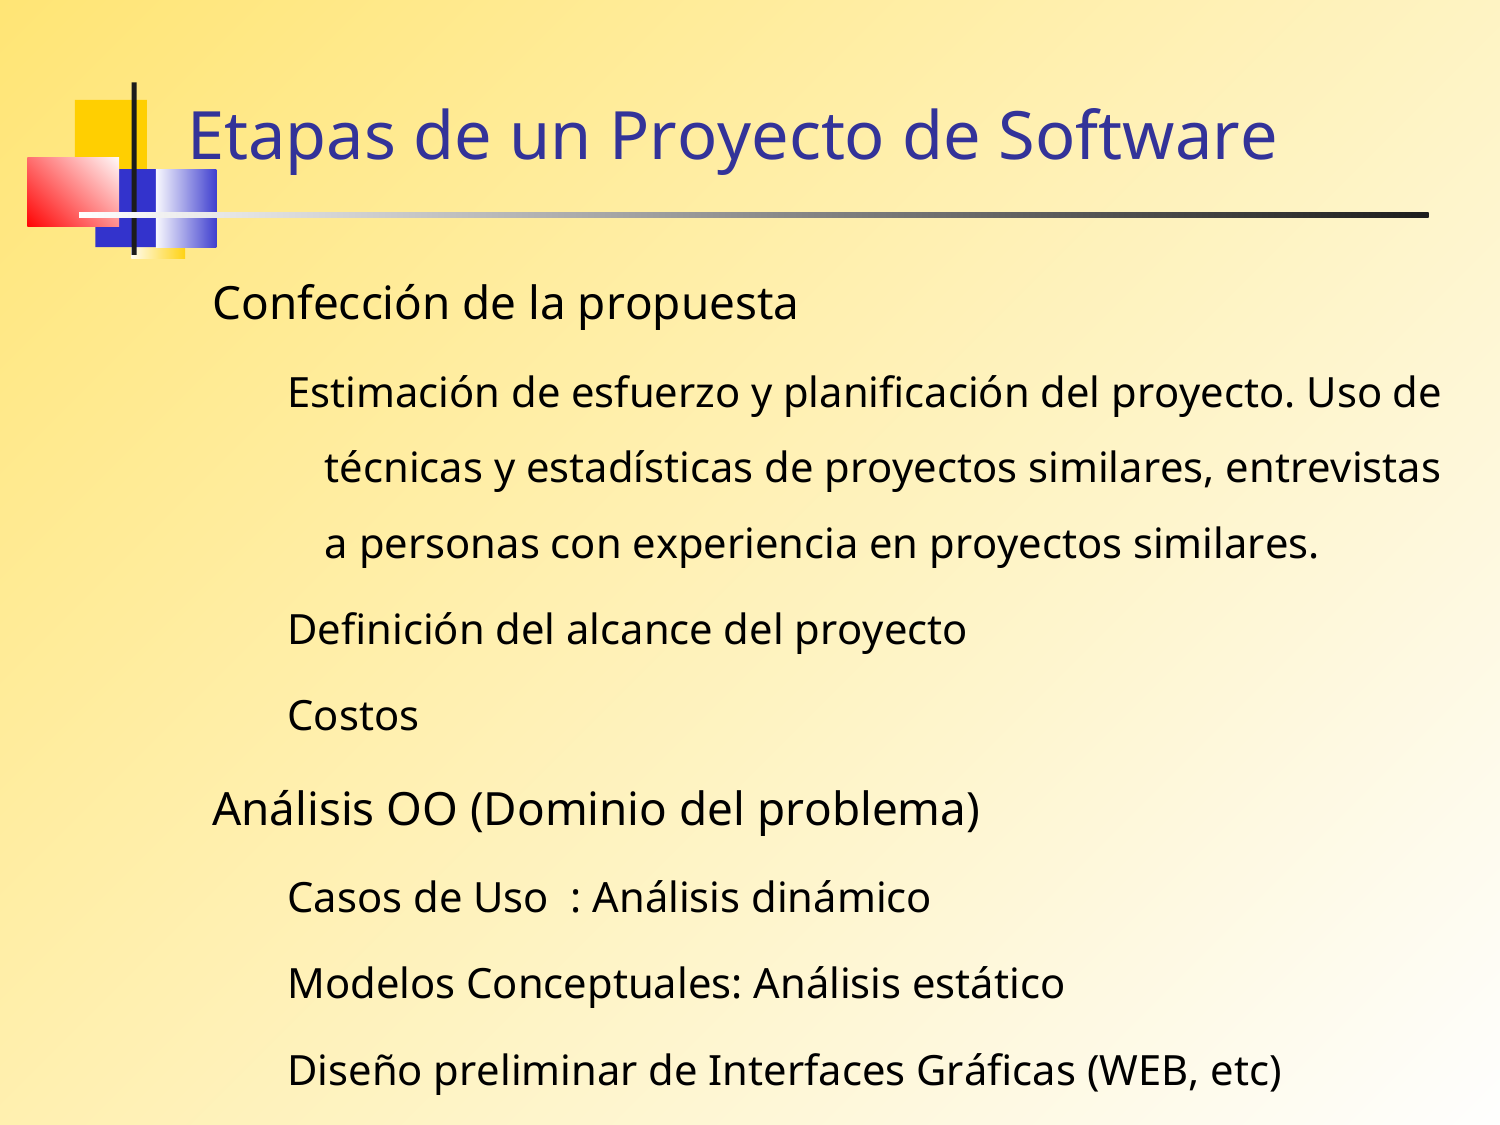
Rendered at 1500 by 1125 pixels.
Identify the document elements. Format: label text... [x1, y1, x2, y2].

list Confección de la propuesta Estimación de esfuerzo y planificación del proyecto. Uso de técnicas y estadísticas de proyectos similares, entrevistas a personas con experiencia en proyectos similares. Definición del alcance del proyecto Costos Análisis OO (Dominio del problema) Casos de Uso : Análisis dinámico Modelos Conceptuales: Análisis estático Diseño preliminar de Interfaces Gráficas (WEB, etc)‏ [137, 249, 1461, 1070]
title Etapas de un Proyecto de Software [187, 44, 1464, 193]
